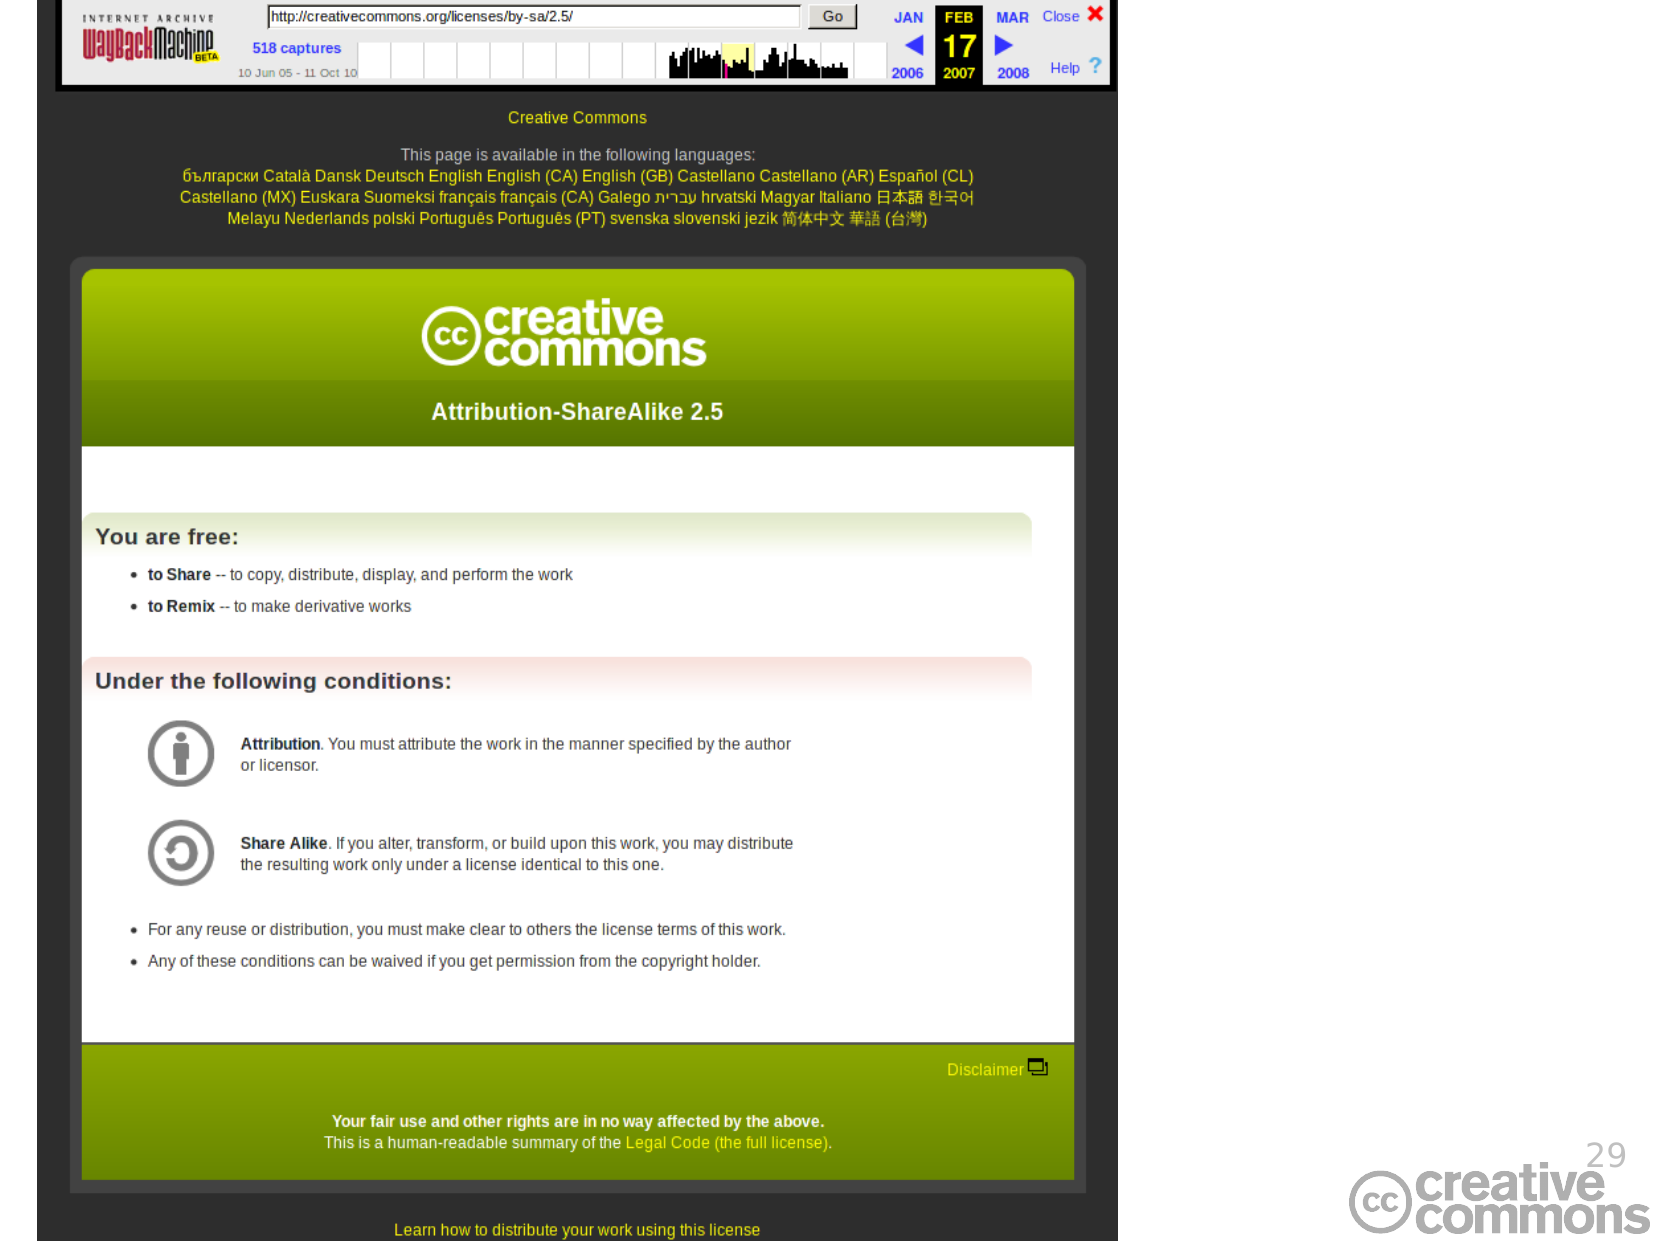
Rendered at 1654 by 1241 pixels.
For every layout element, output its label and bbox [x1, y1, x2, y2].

picture [37, 0, 1118, 1241]
picture [1349, 1162, 1650, 1234]
